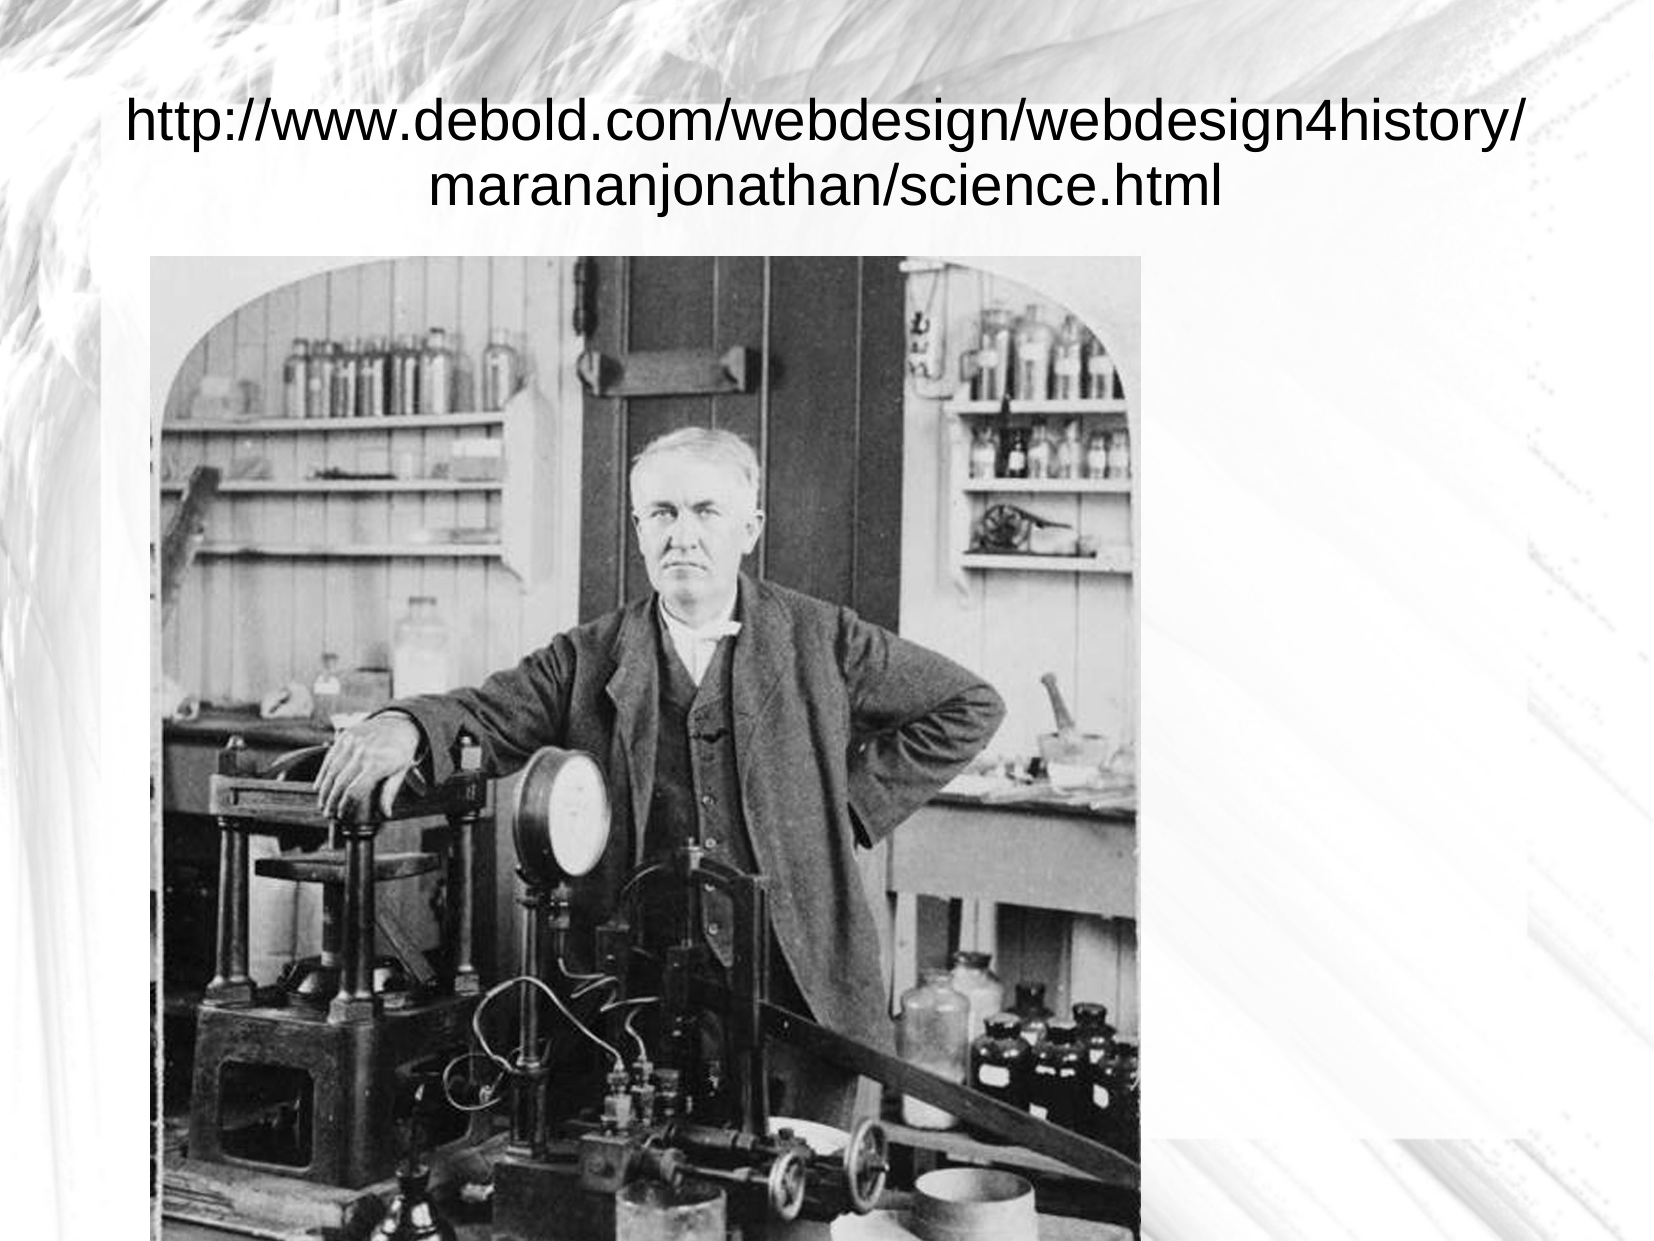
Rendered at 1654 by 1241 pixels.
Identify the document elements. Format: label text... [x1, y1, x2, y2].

title http://www.debold.com/webdesign/webdesign4history/marananjonathan/science.html [82, 49, 1571, 257]
picture [0, 0, 1654, 1241]
